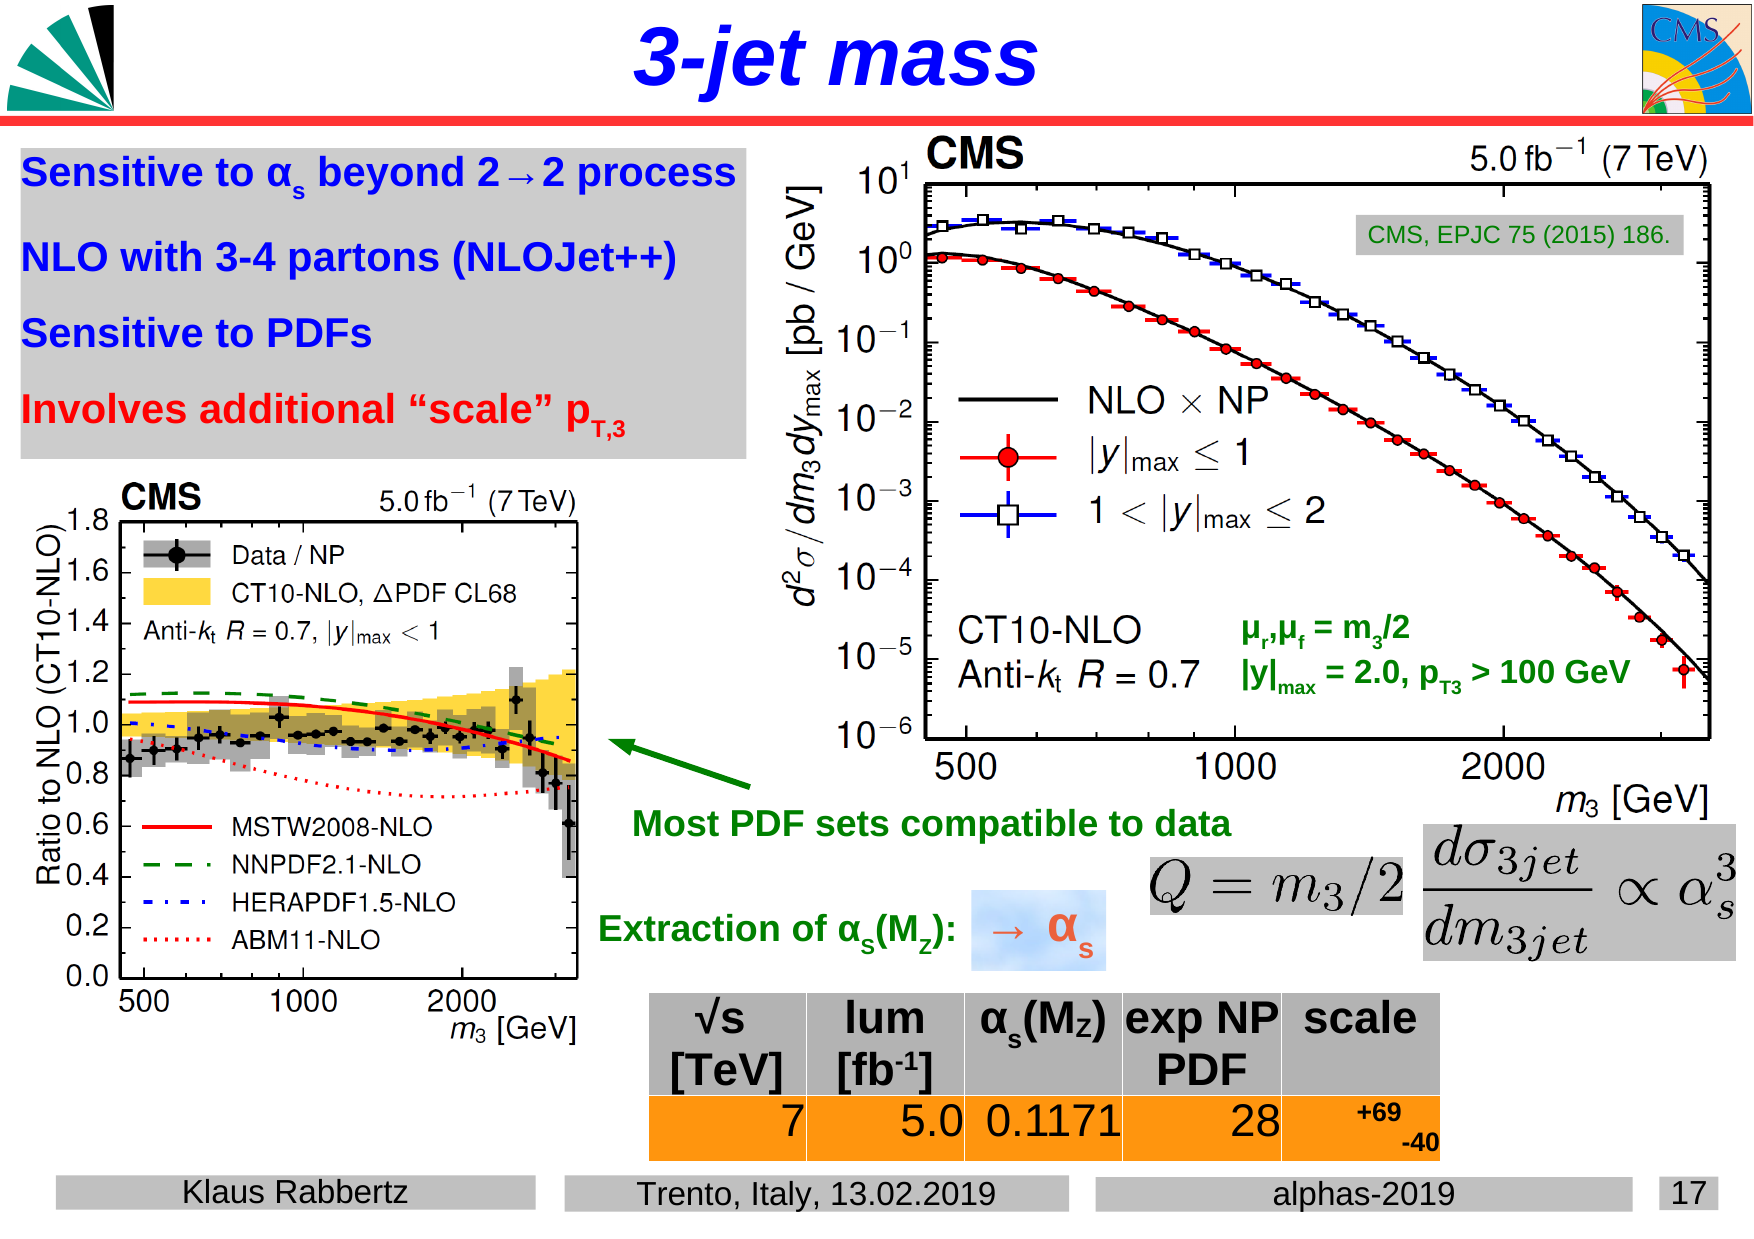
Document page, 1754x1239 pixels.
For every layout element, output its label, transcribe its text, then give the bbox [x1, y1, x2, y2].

table_cell 7 [649, 1096, 806, 1161]
text_box → αs [971, 890, 1107, 971]
title 3-jet mass [129, 0, 1545, 114]
table_cell 28 [1123, 1096, 1281, 1161]
text_box μr,μf = m3/2 |y|max = 2.0, pT3 > 100 GeV [1228, 602, 1657, 706]
text_box Most PDF sets compatible to data [620, 796, 1245, 850]
table_header scale [1282, 993, 1440, 1095]
picture [1423, 824, 1736, 962]
picture [34, 476, 605, 1046]
table_header exp NP PDF [1123, 993, 1281, 1095]
list Sensitive to αs beyond 2→2 process NLO with 3-4 partons (NLOJet++) Sensitive to PDFs Involves additional “scale” pT,3 [20, 148, 747, 459]
table_cell 0.1171 [965, 1096, 1122, 1161]
table_cell 5.0 [807, 1096, 964, 1161]
text_box CMS, EPJC 75 (2015) 186. [1355, 214, 1684, 256]
picture [1642, 4, 1752, 114]
picture [778, 128, 1754, 821]
table_header lum [fb-1] [807, 993, 964, 1095]
table_cell +69-40 [1282, 1096, 1440, 1161]
picture [1150, 856, 1403, 916]
table_header √s [TeV] [649, 993, 806, 1095]
text_box Extraction of αS(MZ): [586, 901, 970, 965]
table_header αs(MZ) [965, 993, 1122, 1095]
picture [7, 5, 114, 112]
